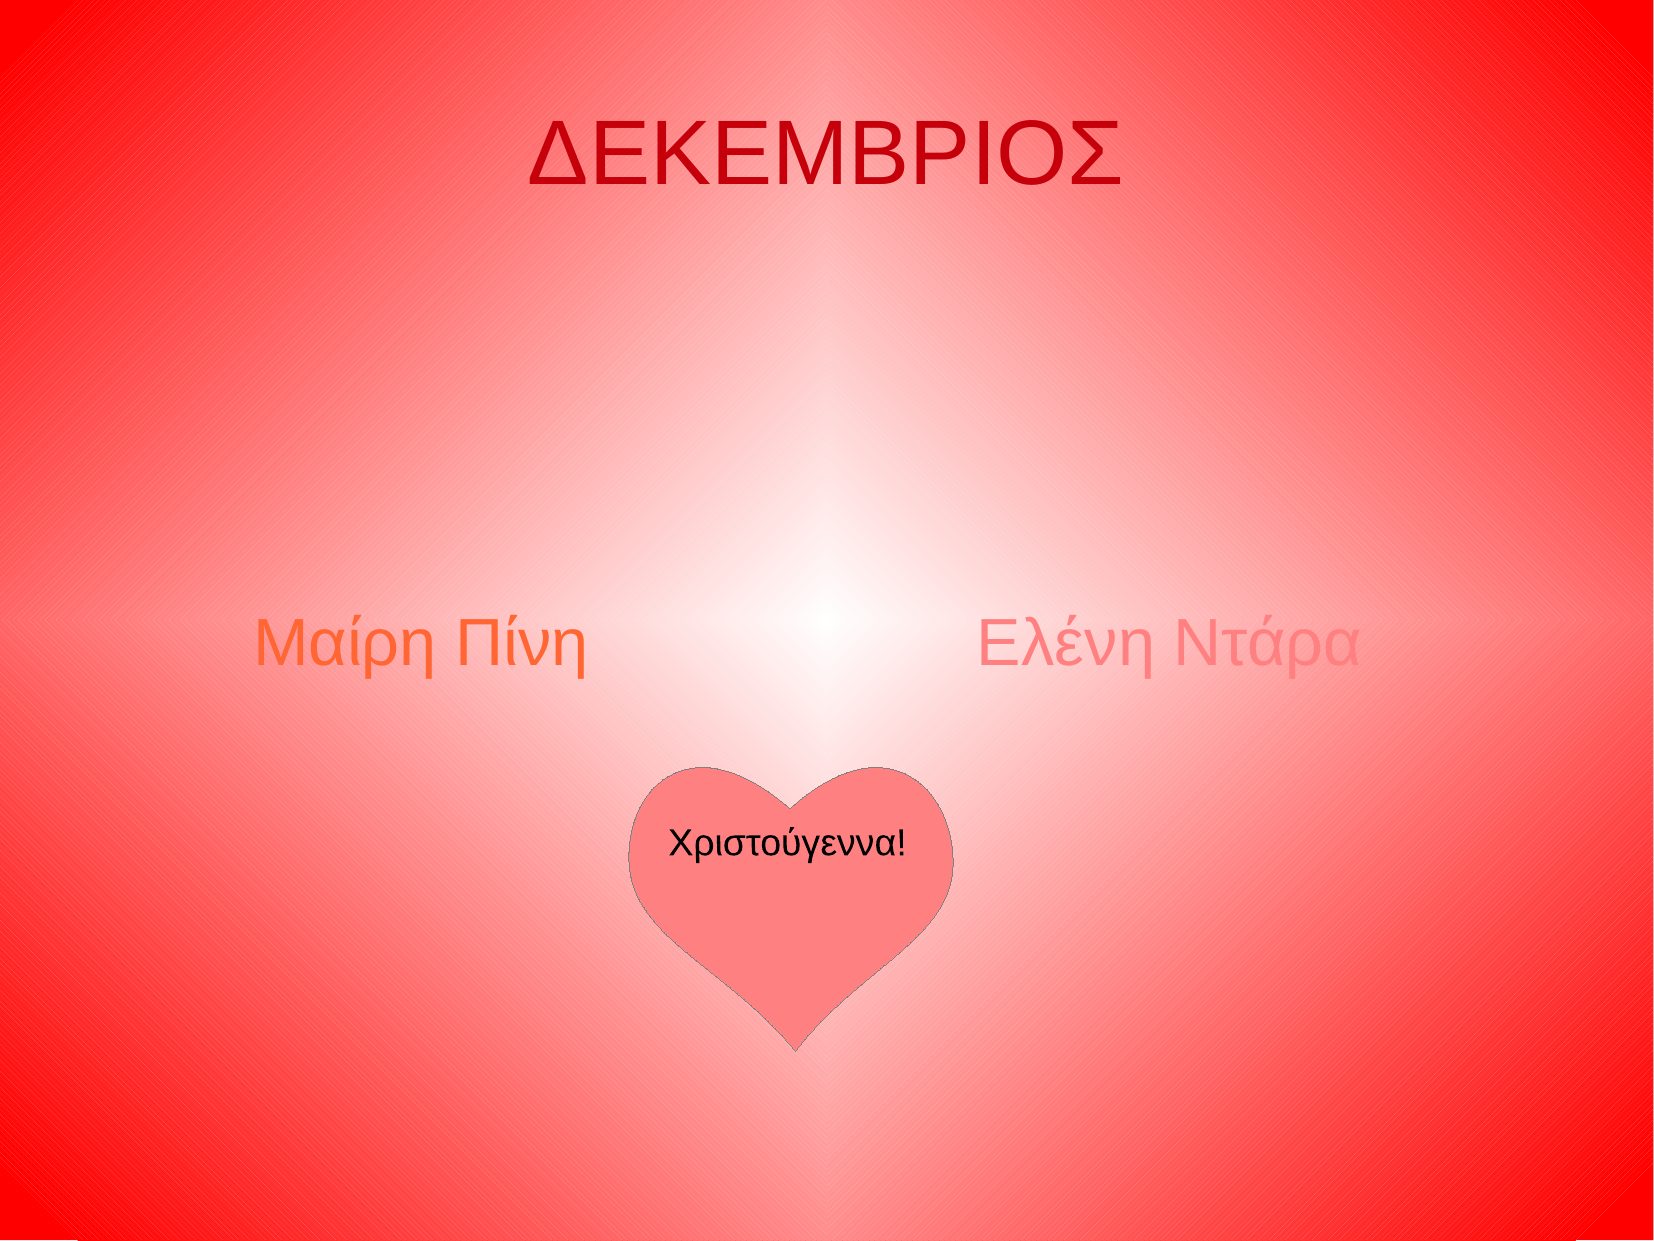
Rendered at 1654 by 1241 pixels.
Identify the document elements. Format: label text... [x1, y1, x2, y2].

text_box Χριστούγεννα! [628, 767, 954, 1052]
title ΔΕΚΕΜΒΡΙΟΣ [82, 49, 1571, 257]
subtitle Μαίρη Πίνη Ελένη Ντάρα [80, 320, 1536, 1040]
